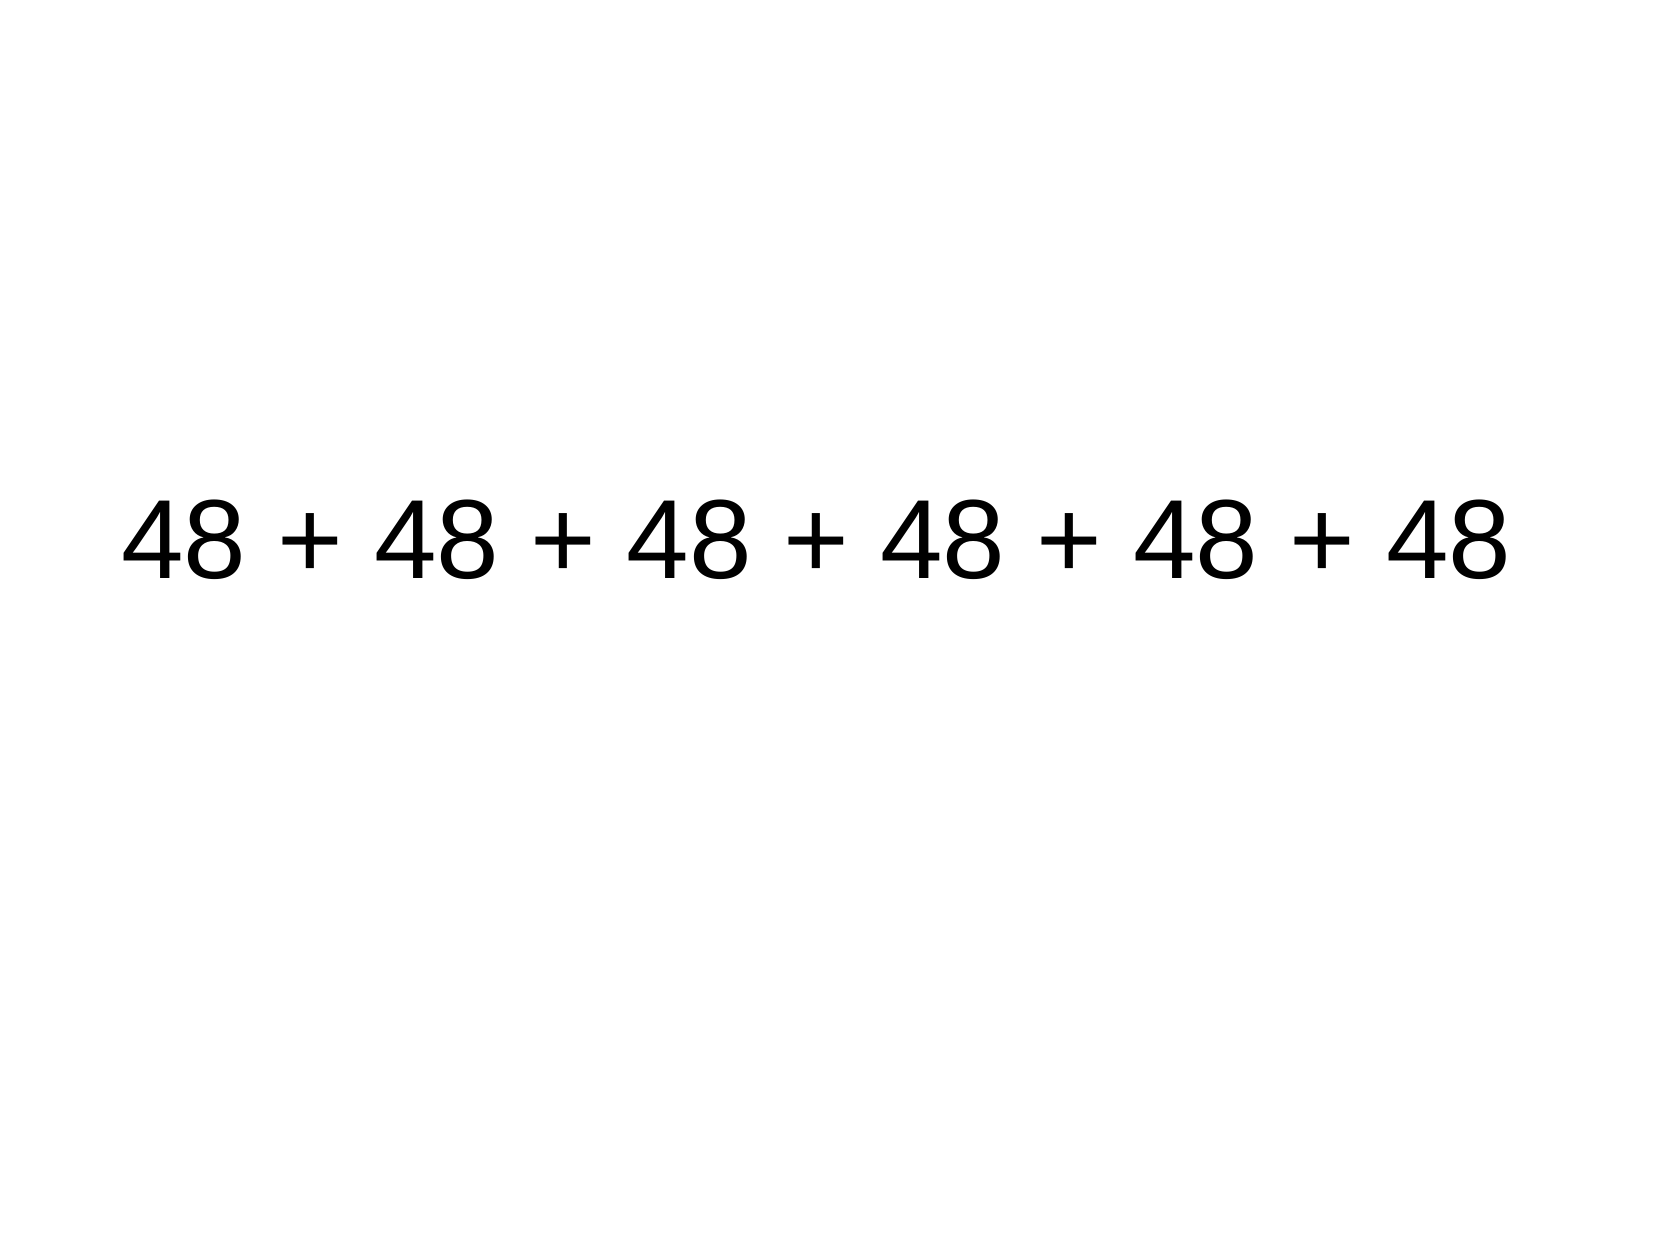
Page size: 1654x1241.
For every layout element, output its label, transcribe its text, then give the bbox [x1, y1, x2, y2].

text_box 48 + 48 + 48 + 48 + 48 + 48 [106, 468, 1654, 792]
